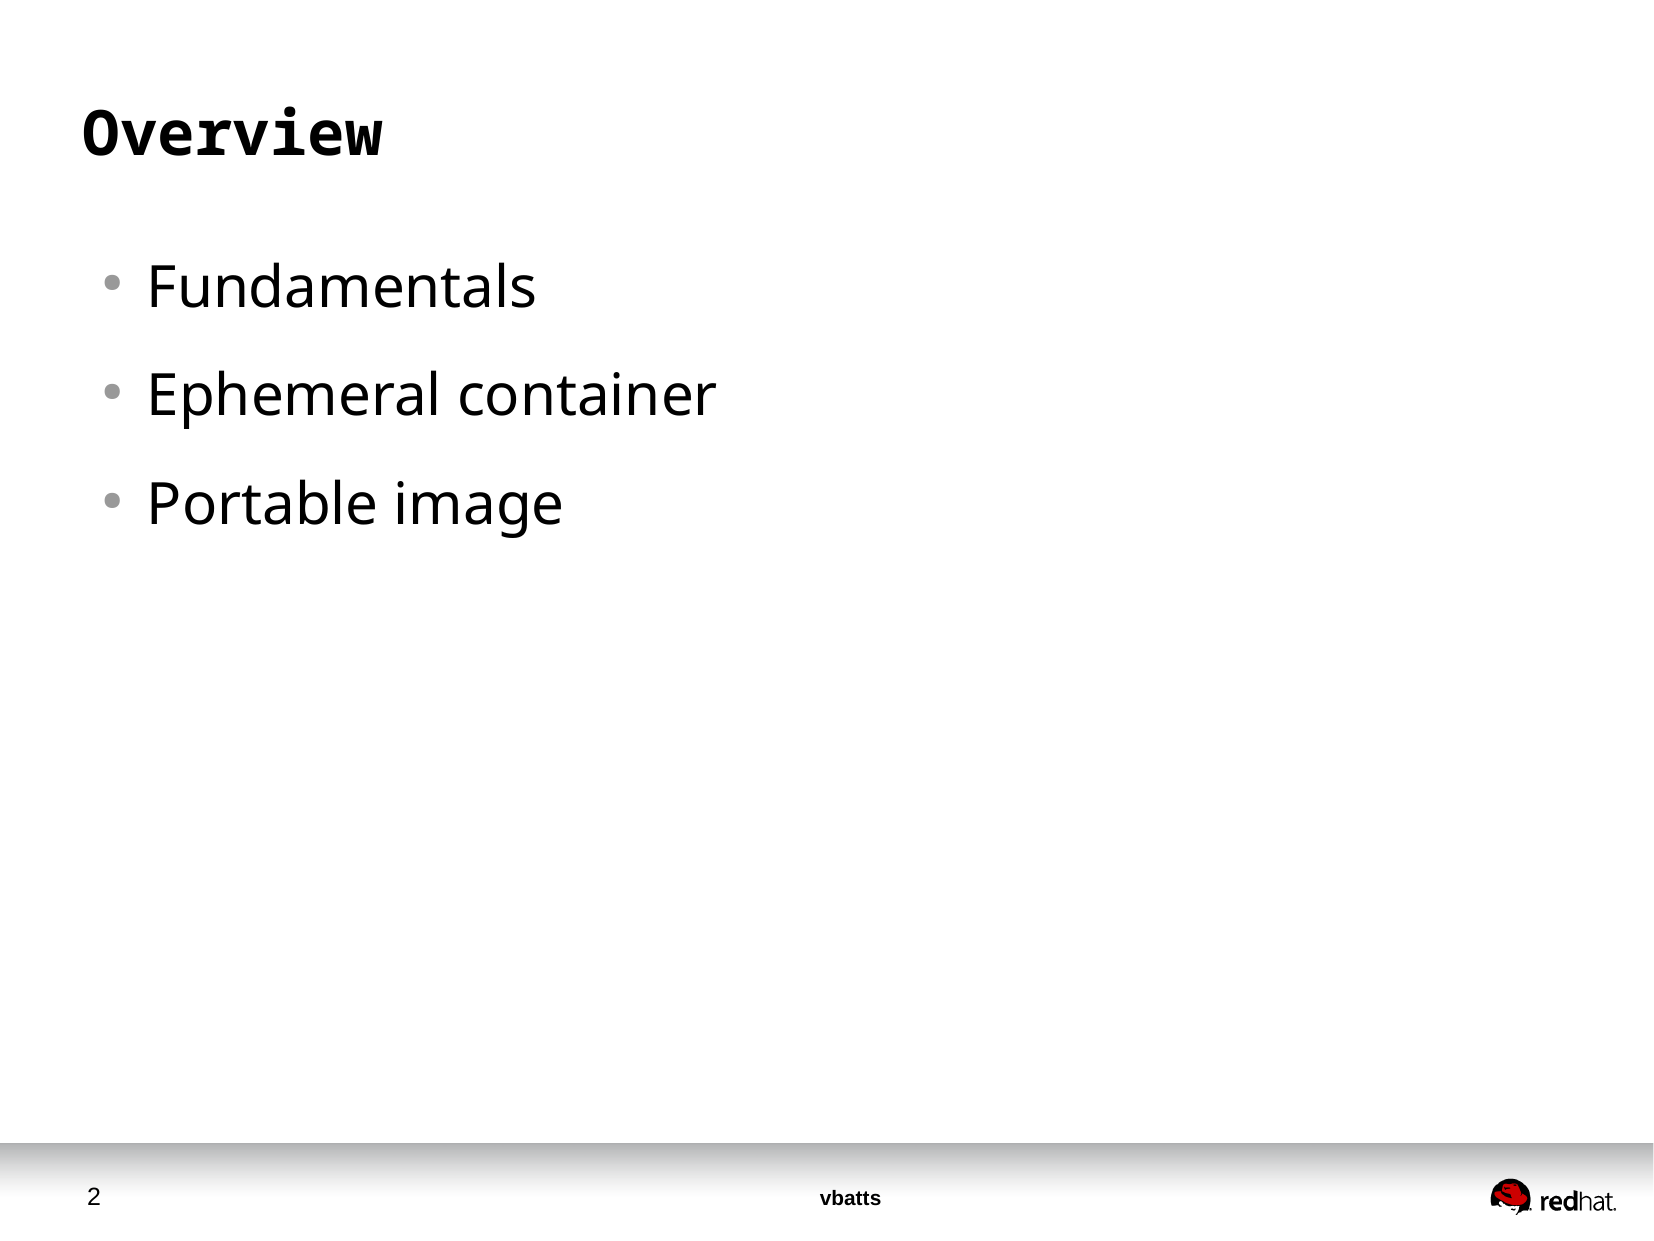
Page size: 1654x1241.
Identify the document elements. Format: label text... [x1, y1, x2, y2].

title Overview [82, 37, 1571, 226]
picture [0, 1143, 1654, 1241]
list Fundamentals Ephemeral container Portable image [86, 244, 1576, 950]
